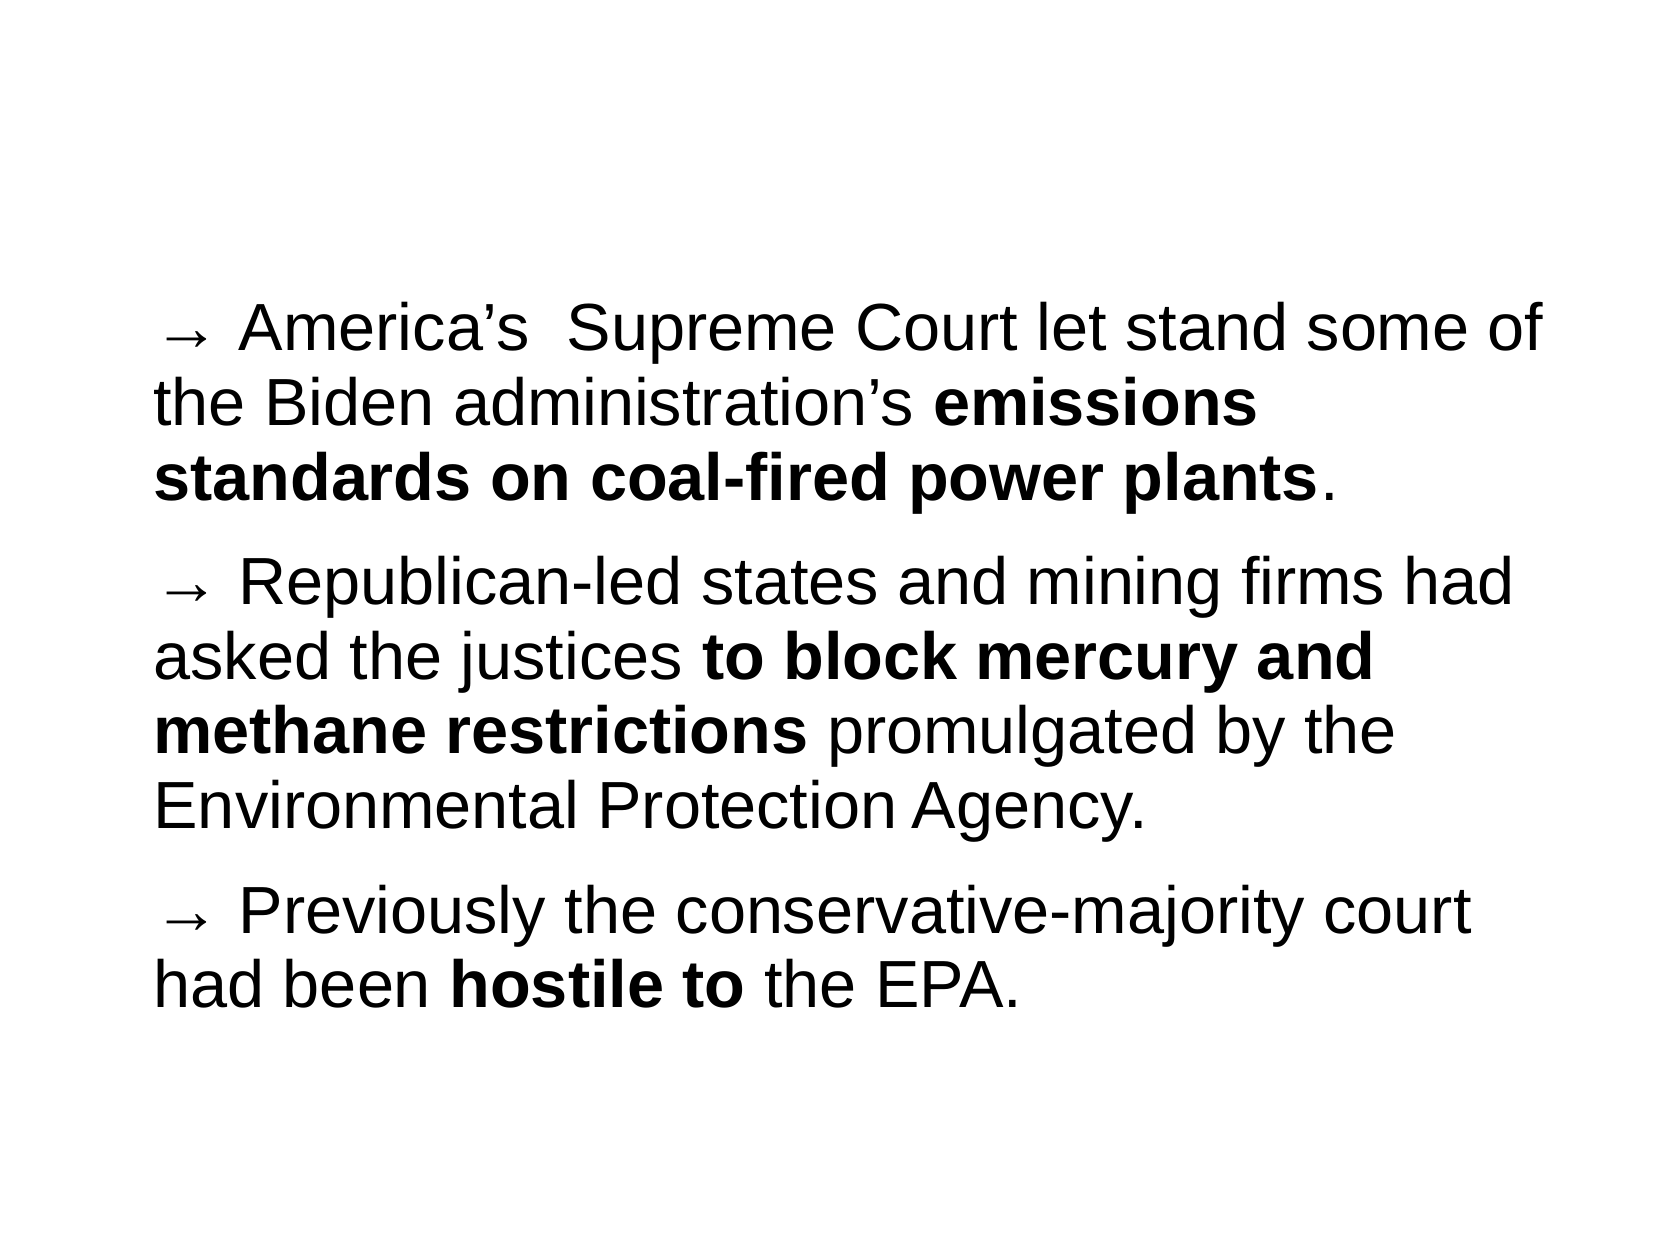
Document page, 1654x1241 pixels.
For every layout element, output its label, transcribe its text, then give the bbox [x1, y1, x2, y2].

list → America’s Supreme Court let stand some of the Biden administration’s emissions standards on coal-fired power plants. → Republican-led states and mining firms had asked the justices to block mercury and methane restrictions promulgated by the Environmental Protection Agency. → Previously the conservative-majority court had been hostile to the EPA. [82, 290, 1571, 1109]
